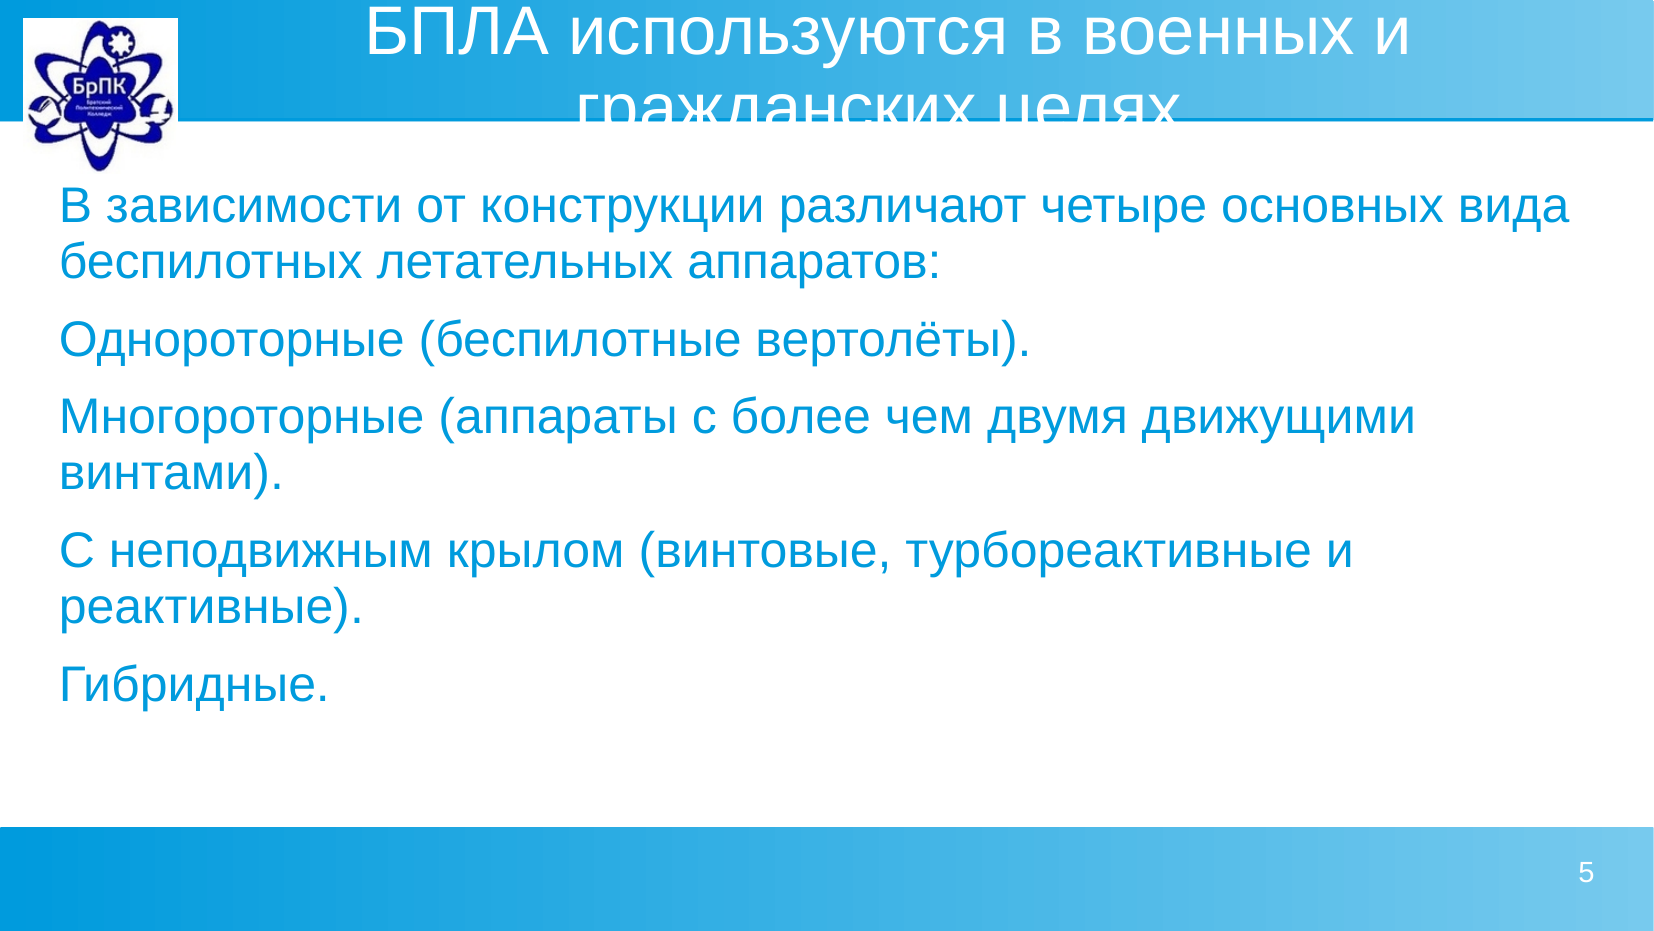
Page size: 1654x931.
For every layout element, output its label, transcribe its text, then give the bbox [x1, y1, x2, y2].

picture [23, 19, 178, 174]
title БПЛА используются в военных и гражданских целях. [182, 0, 1595, 146]
list В зависимости от конструкции различают четыре основных вида беспилотных летательных аппаратов: Однороторные (беспилотные вертолёты). Многороторные (аппараты с более чем двумя движущими винтами). С неподвижным крылом (винтовые, турбореактивные и реактивные). Гибридные. [59, 177, 1595, 768]
